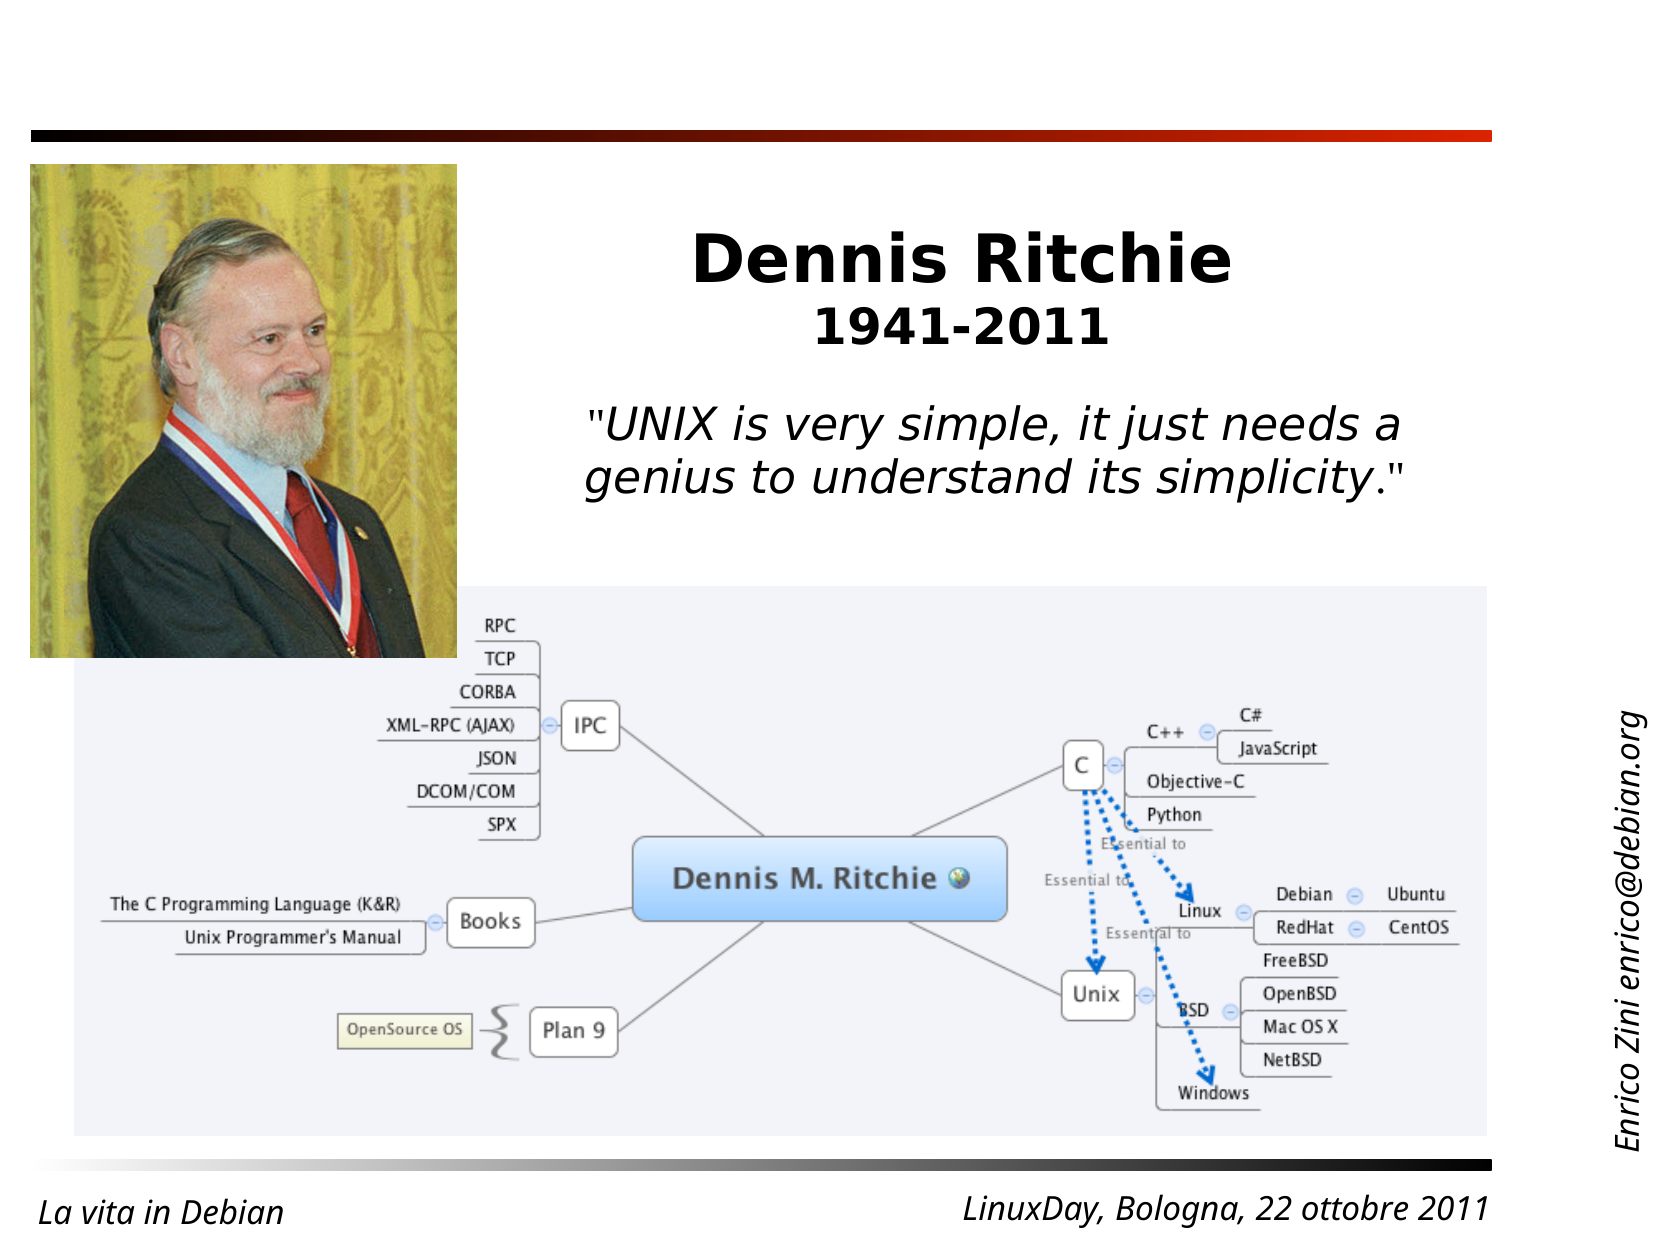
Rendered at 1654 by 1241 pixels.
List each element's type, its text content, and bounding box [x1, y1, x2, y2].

text_box Dennis Ritchie 1941-2011 [515, 220, 1409, 398]
picture [30, 164, 1487, 1136]
text_box "UNIX is very simple, it just needs a genius to understand its simplicity." [510, 398, 1481, 505]
